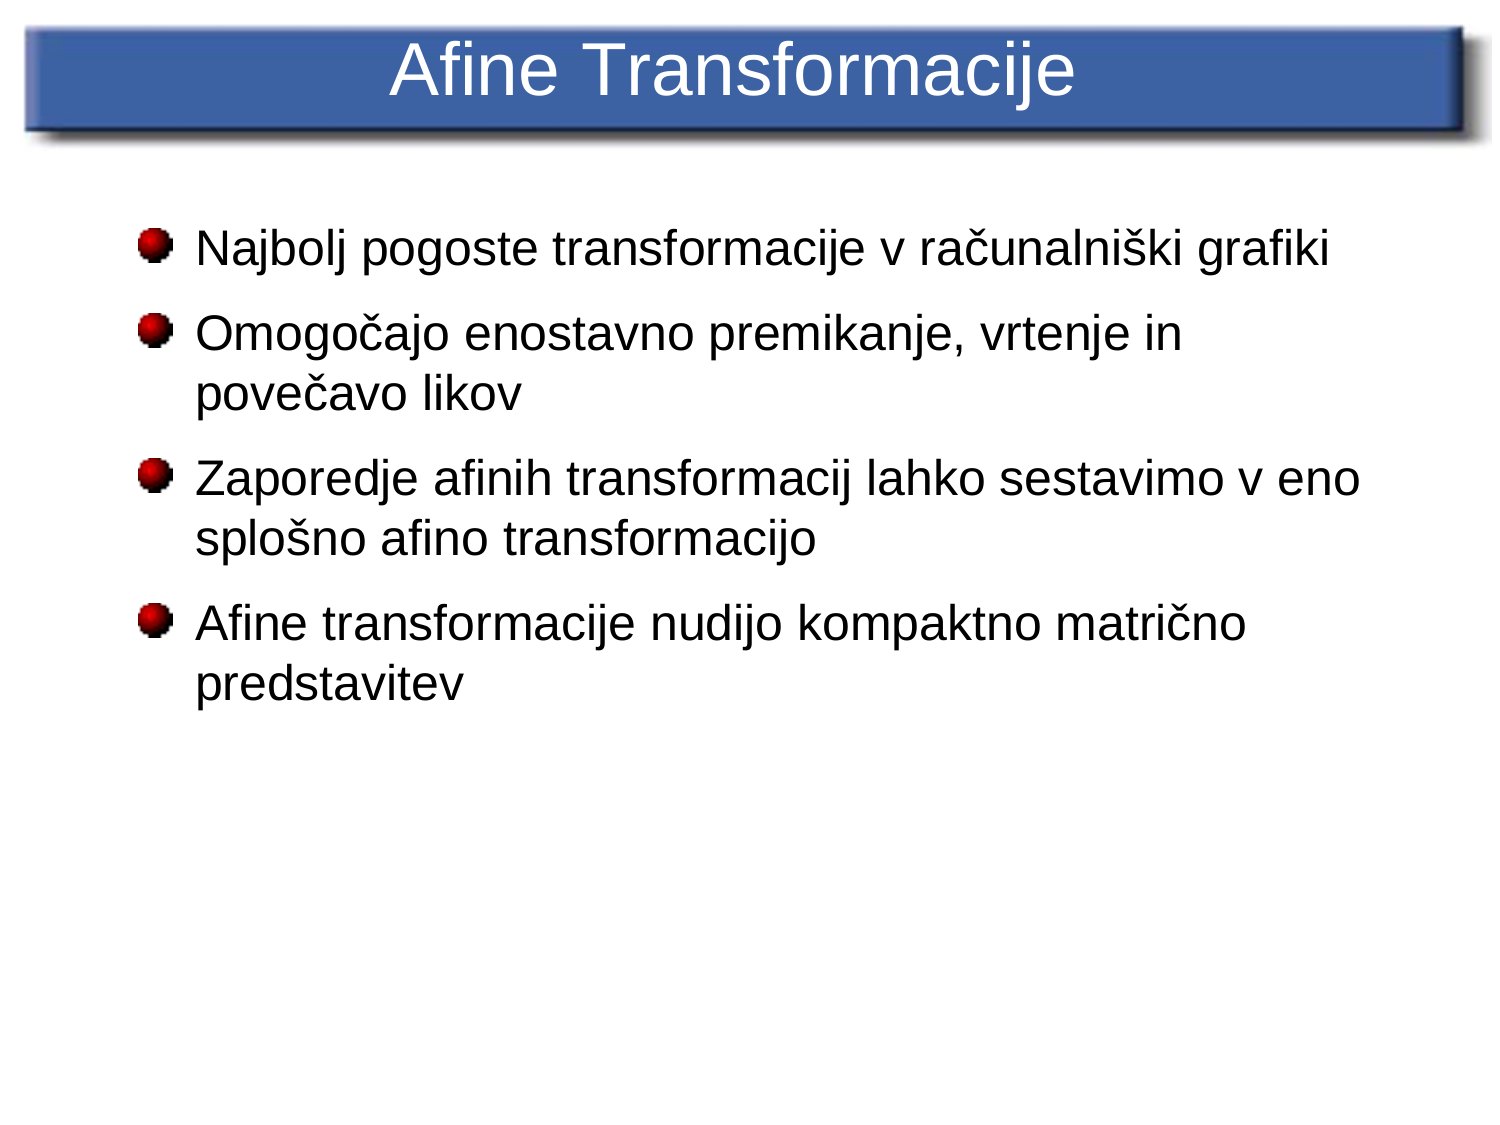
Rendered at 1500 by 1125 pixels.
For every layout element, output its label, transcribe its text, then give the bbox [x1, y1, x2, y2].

list Najbolj pogoste transformacije v računalniški grafiki Omogočajo enostavno premikanje, vrtenje in povečavo likov Zaporedje afinih transformacij lahko sestavimo v eno splošno afino transformacijo Afine transformacije nudijo kompaktno matrično predstavitev [123, 208, 1399, 896]
title Afine Transformacije [44, 12, 1423, 119]
picture [23, 23, 1492, 151]
